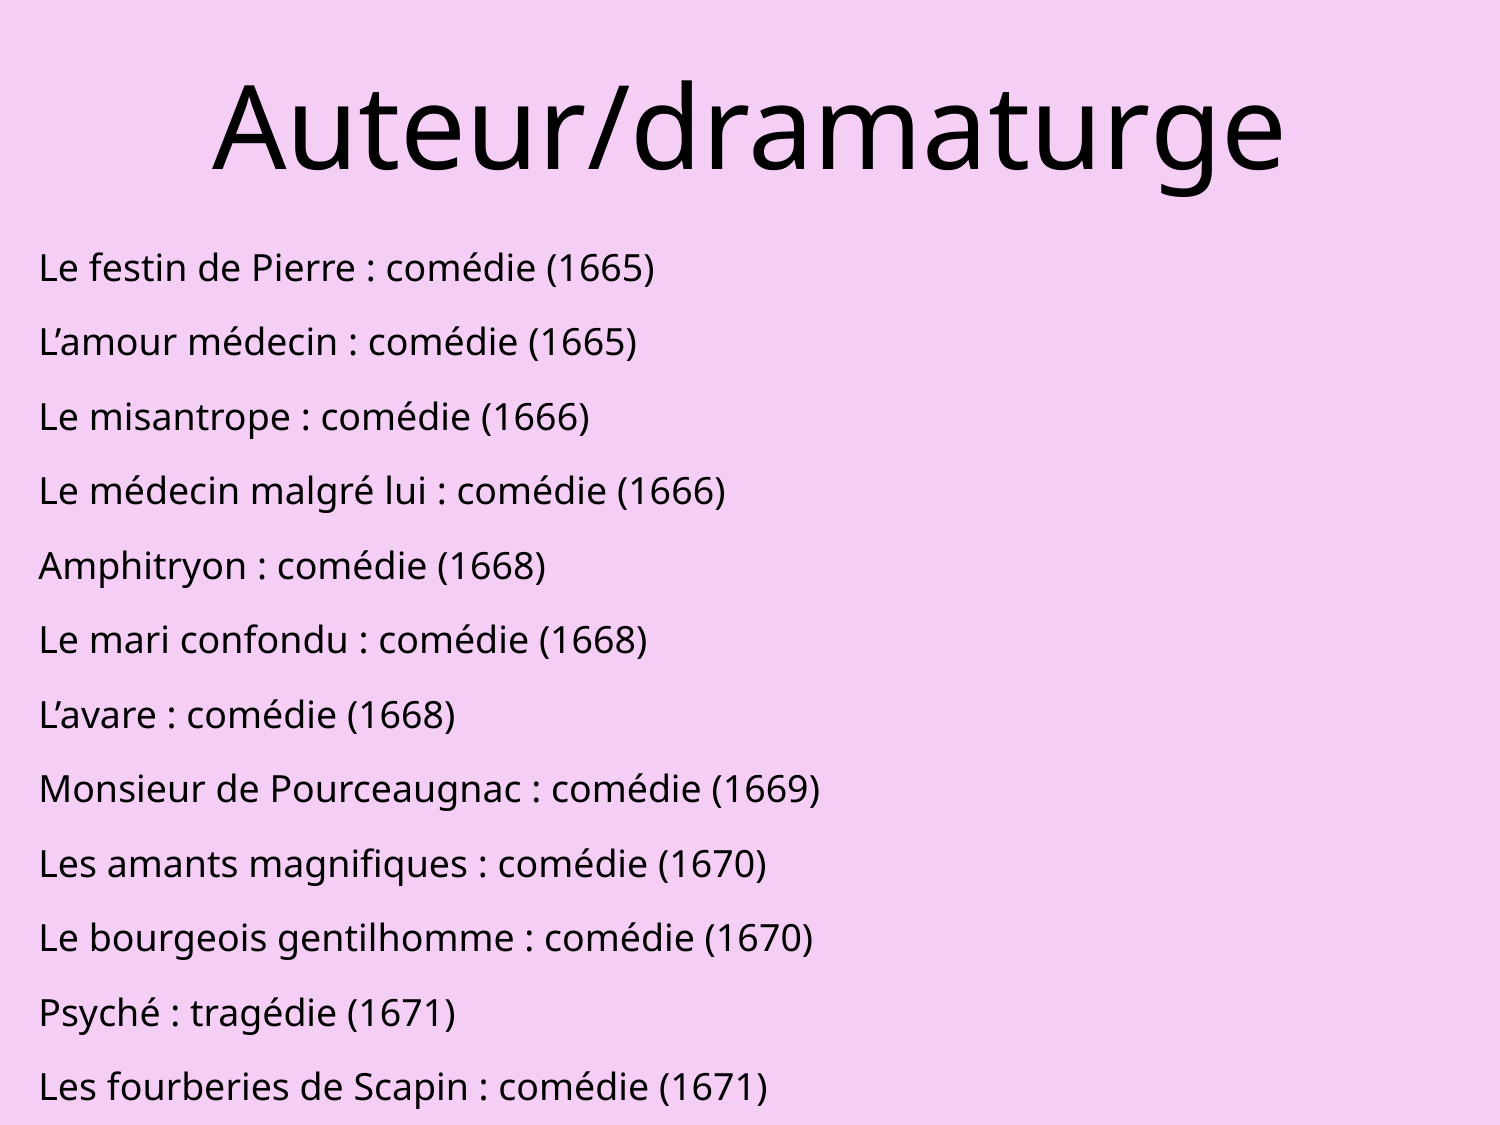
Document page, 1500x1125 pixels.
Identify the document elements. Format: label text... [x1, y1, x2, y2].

title Auteur/dramaturge [75, 45, 1425, 233]
list Le festin de Pierre : comédie (1665) L’amour médecin : comédie (1665) Le misantrope : comédie (1666) Le médecin malgré lui : comédie (1666) Amphitryon : comédie (1668) Le mari confondu : comédie (1668) L’avare : comédie (1668) Monsieur de Pourceaugnac : comédie (1669) Les amants magnifiques : comédie (1670) Le bourgeois gentilhomme : comédie (1670) Psyché : tragédie (1671) Les fourberies de Scapin : comédie (1671) [23, 236, 1449, 1125]
